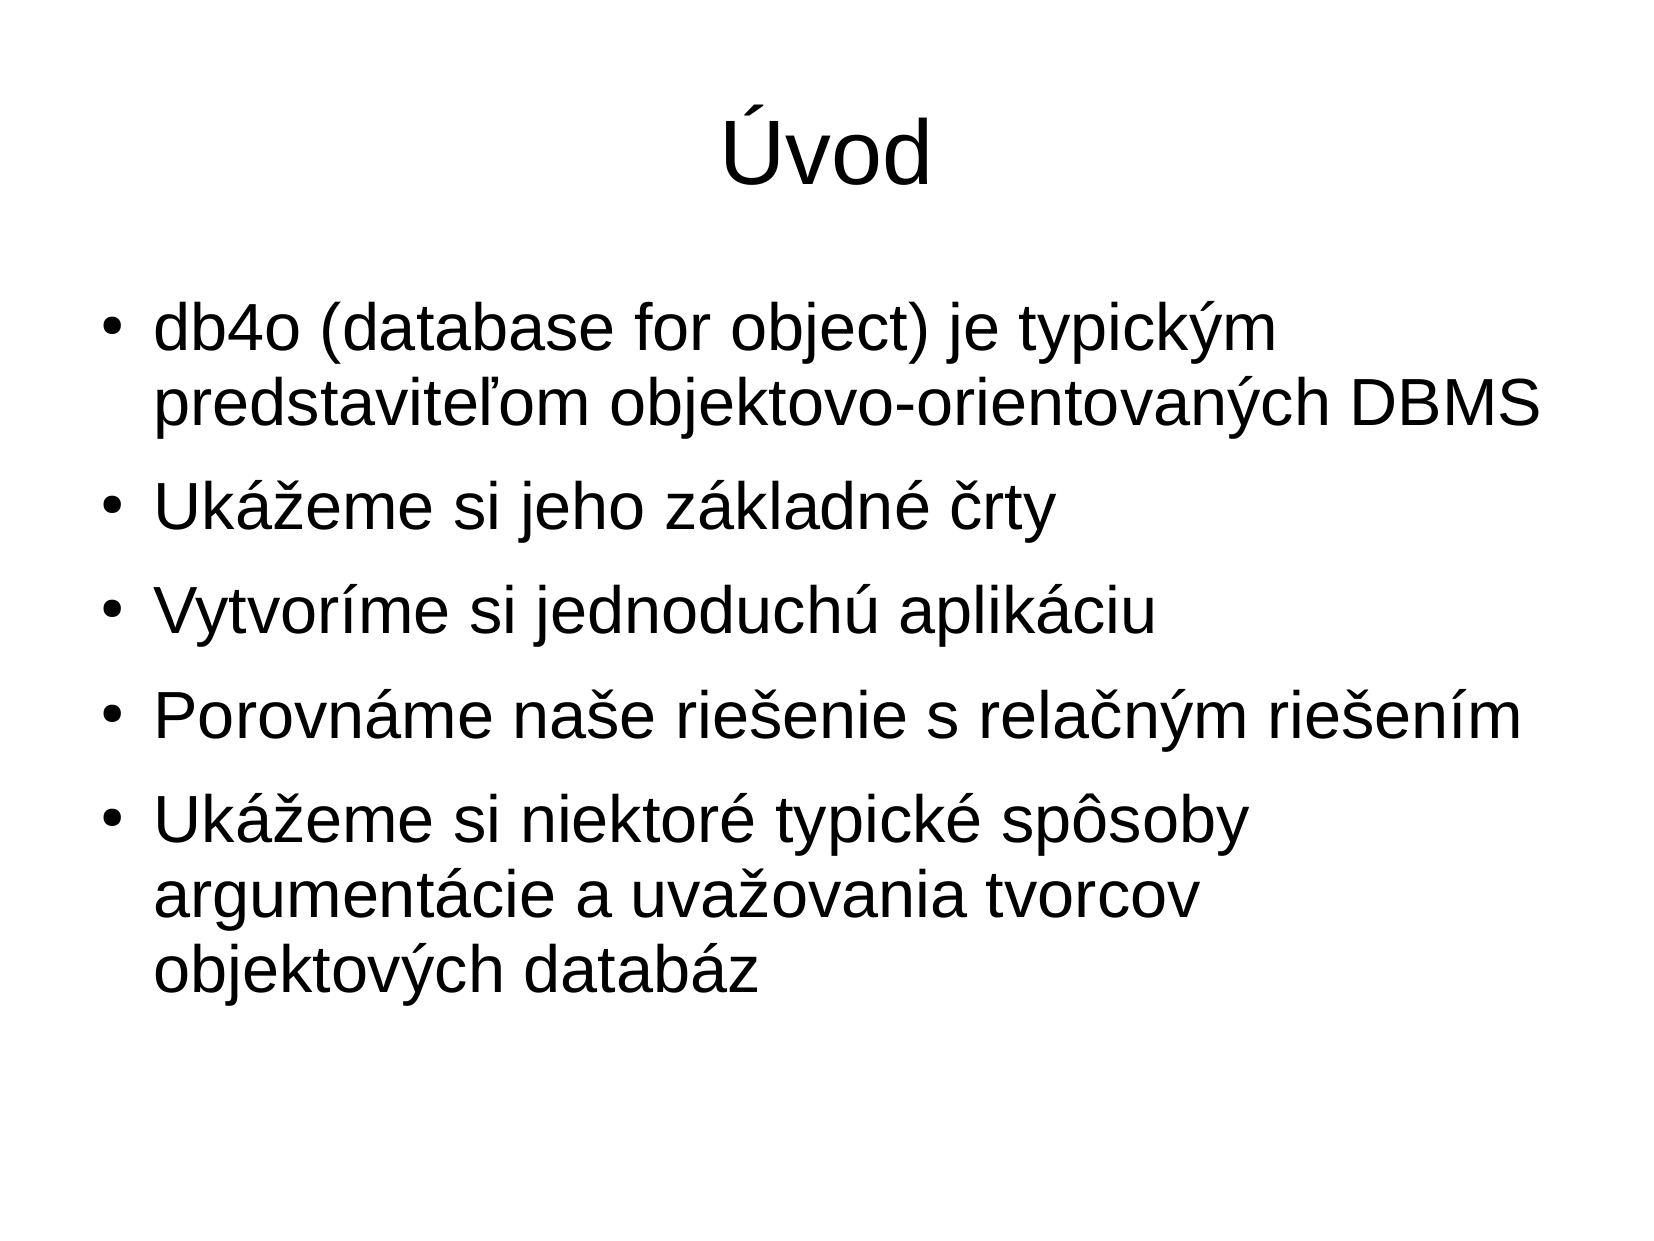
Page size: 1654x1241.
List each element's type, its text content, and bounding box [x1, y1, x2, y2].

list db4o (database for object) je typickým predstaviteľom objektovo-orientovaných DBMS Ukážeme si jeho základné črty Vytvoríme si jednoduchú aplikáciu Porovnáme naše riešenie s relačným riešením Ukážeme si niektoré typické spôsoby argumentácie a uvažovania tvorcov objektových databáz [82, 290, 1571, 1111]
title Úvod [82, 49, 1571, 257]
